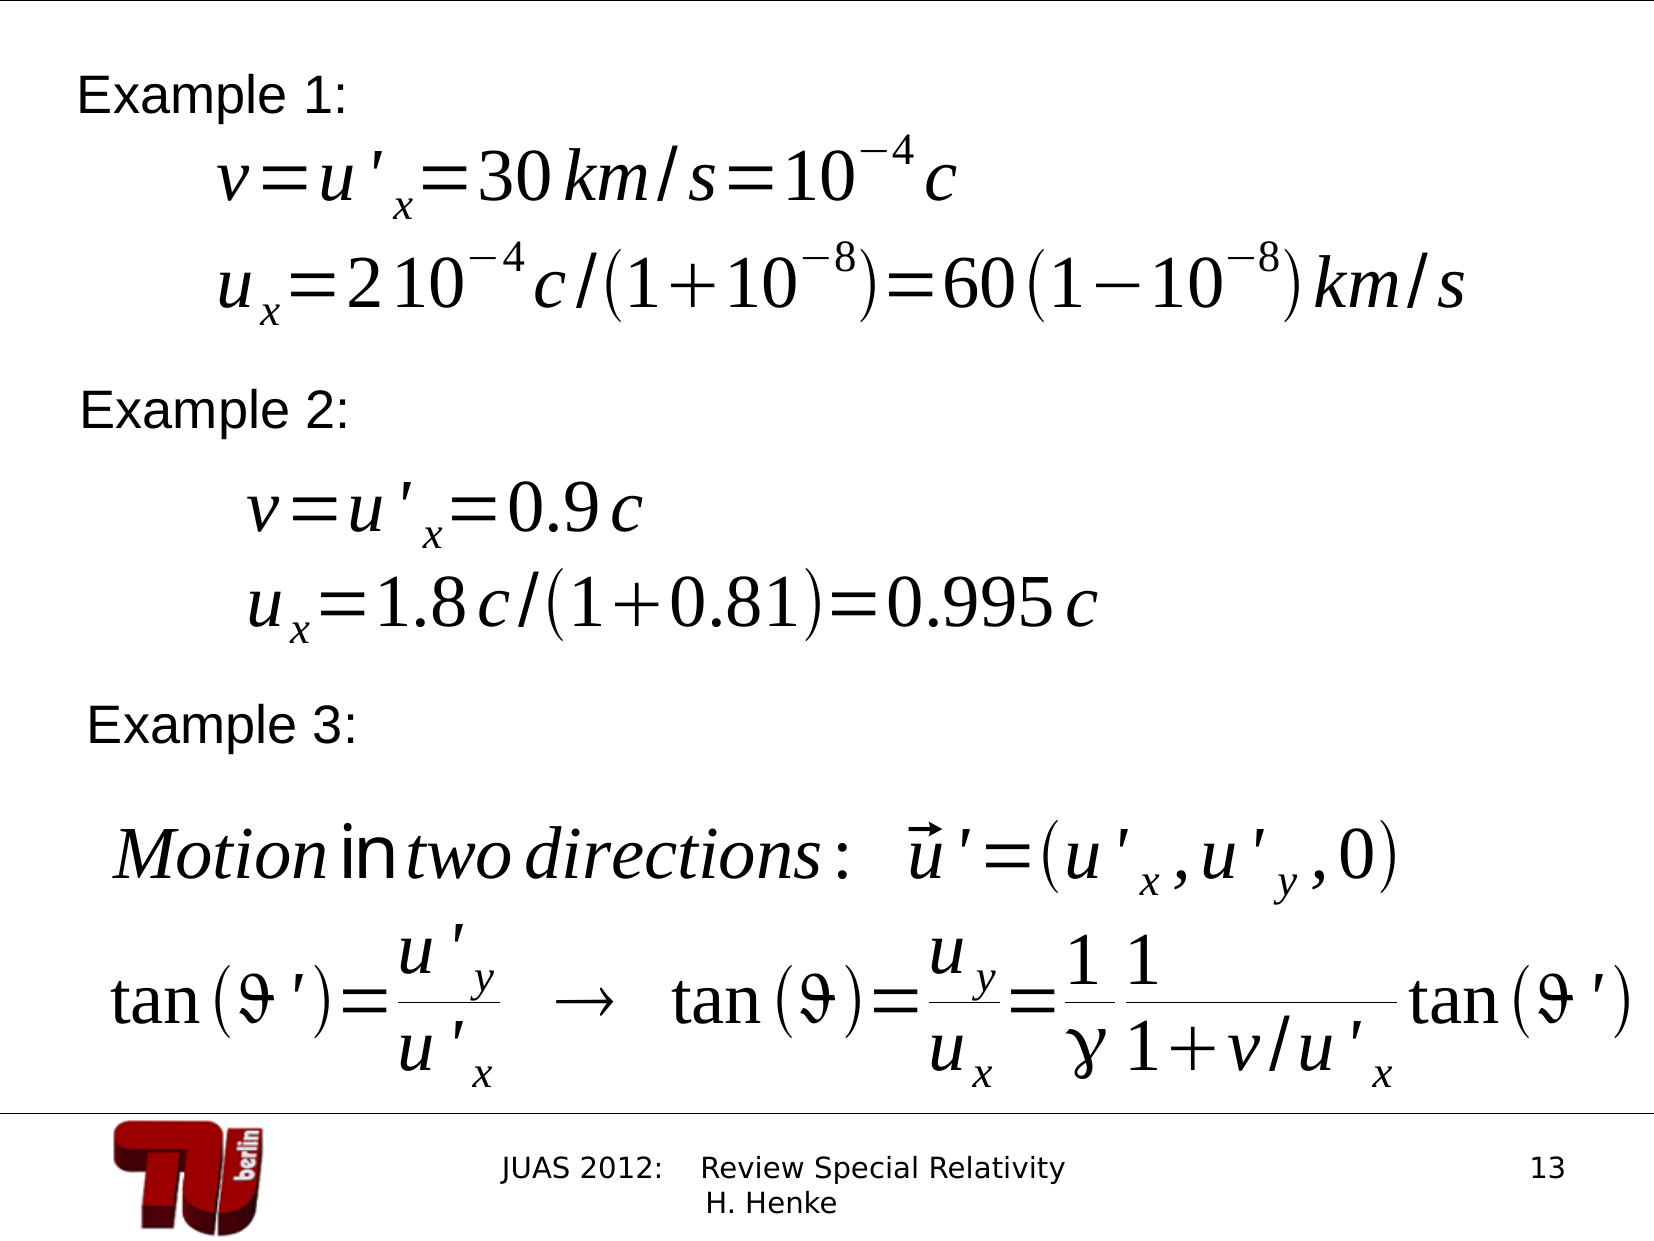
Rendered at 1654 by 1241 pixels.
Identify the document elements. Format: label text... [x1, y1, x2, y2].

text_box Example 3: [72, 687, 603, 763]
chart [238, 463, 1105, 654]
text_box Example 1: [62, 57, 593, 133]
picture [112, 1119, 265, 1238]
text_box Example 2: [64, 372, 596, 448]
chart [208, 124, 1473, 336]
chart [100, 811, 1641, 1099]
